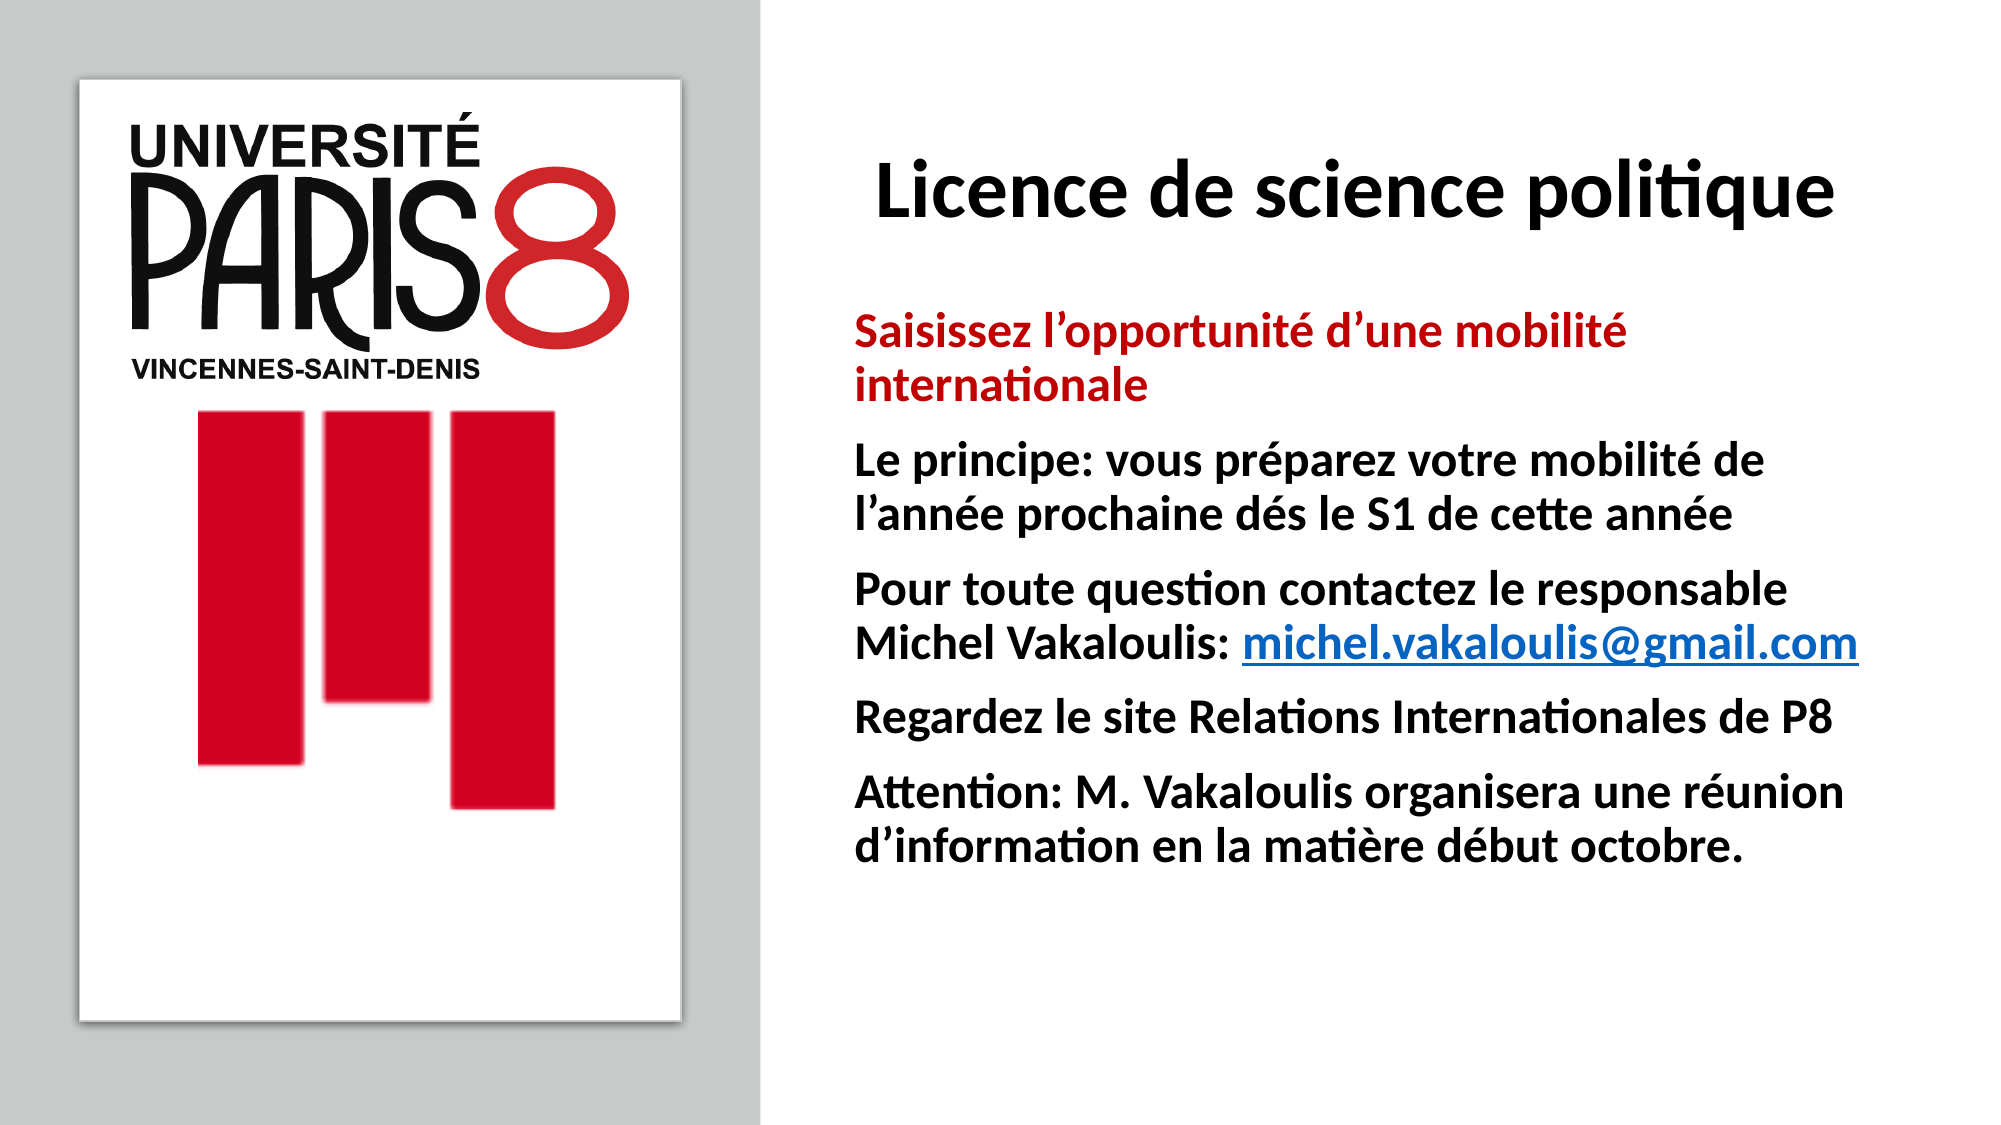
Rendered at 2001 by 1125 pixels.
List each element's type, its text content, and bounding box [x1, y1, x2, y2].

picture [198, 409, 563, 816]
title Licence de science politique [839, 103, 1893, 296]
text_box [0, 0, 761, 1125]
list Saisissez l’opportunité d’une mobilité internationale Le principe: vous préparez votre mobilité de l’année prochaine dés le S1 de cette année Pour toute question contactez le responsable Michel Vakaloulis: michel.vakaloulis@gmail.com Regardez le site Relations Internationales de P8 Attention: M. Vakaloulis organisera une réunion d’information en la matière début octobre. [839, 296, 1893, 1021]
picture [131, 112, 629, 379]
